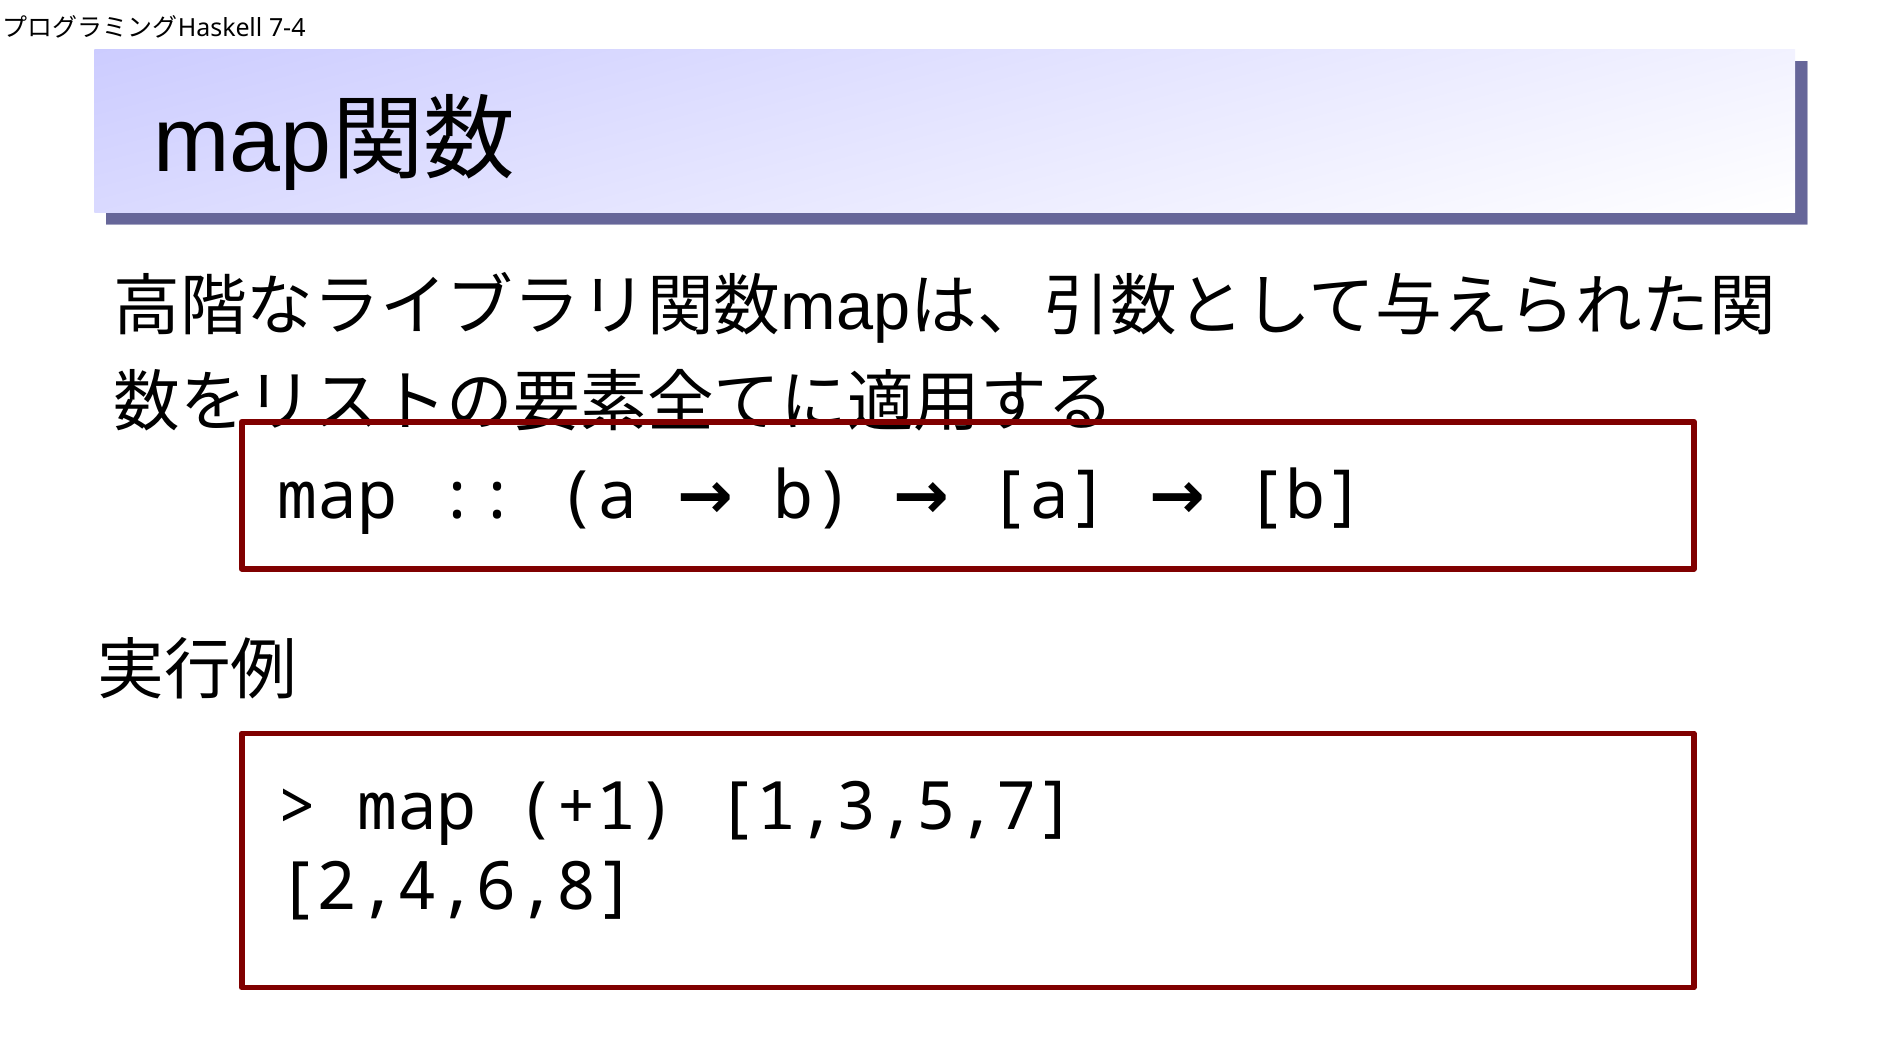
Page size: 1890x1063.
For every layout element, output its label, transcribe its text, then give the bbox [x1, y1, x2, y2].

text_box > map (+1) [1,3,5,7] [2,4,6,8] [241, 733, 1694, 988]
text_box map :: (a → b) → [a] → [b] [241, 421, 1694, 569]
list 高階なライブラリ関数mapは、引数として与えられた関数をリストの要素全てに適用する [110, 248, 1796, 397]
title map関数 [94, 49, 1796, 213]
list 実行例 [94, 613, 1796, 686]
